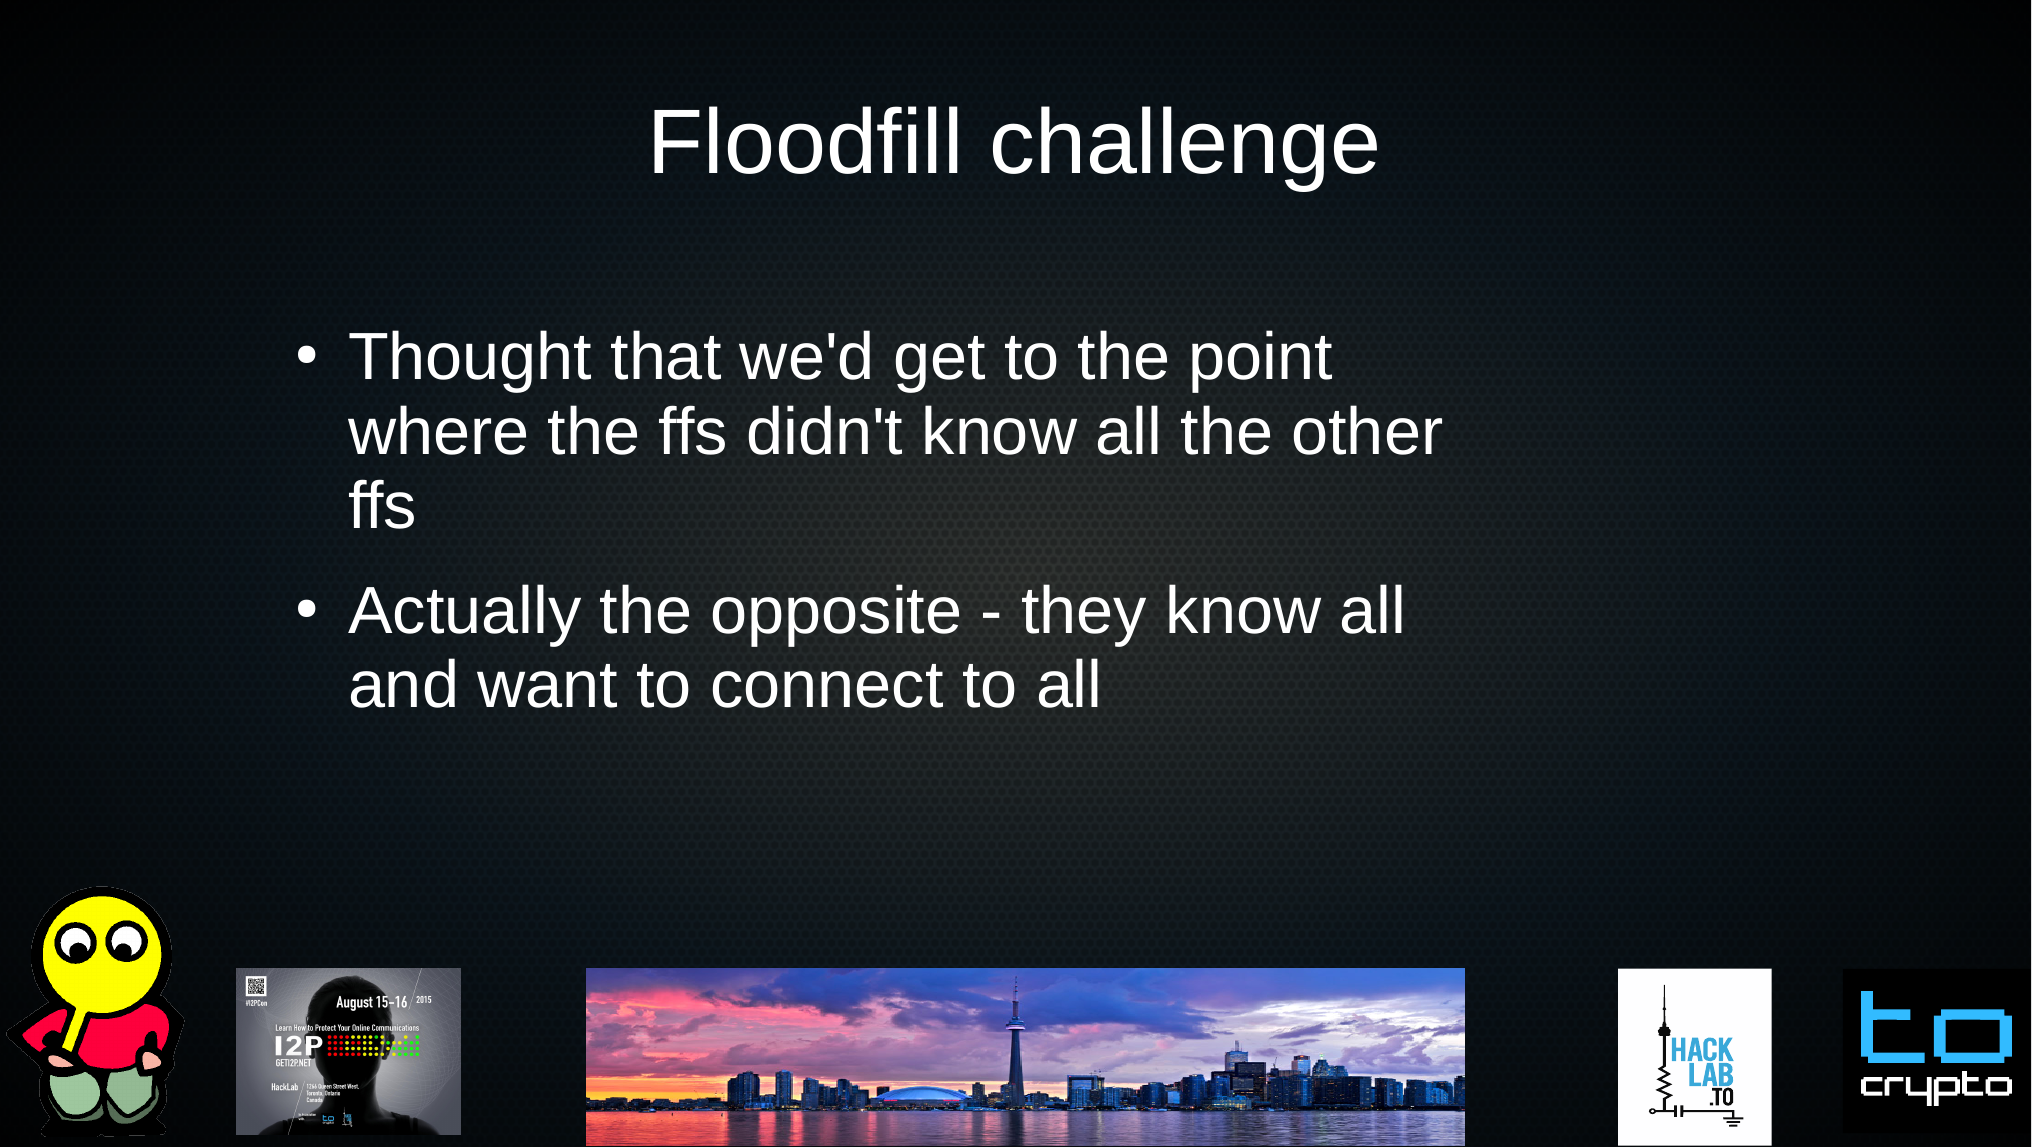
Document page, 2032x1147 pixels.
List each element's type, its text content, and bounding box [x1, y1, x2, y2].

list Thought that we'd get to the point where the ffs didn't know all the other ffs Actually the opposite - they know all and want to connect to all [277, 318, 1477, 984]
picture [0, 0, 2032, 1147]
title Floodfill challenge [101, 45, 1930, 237]
